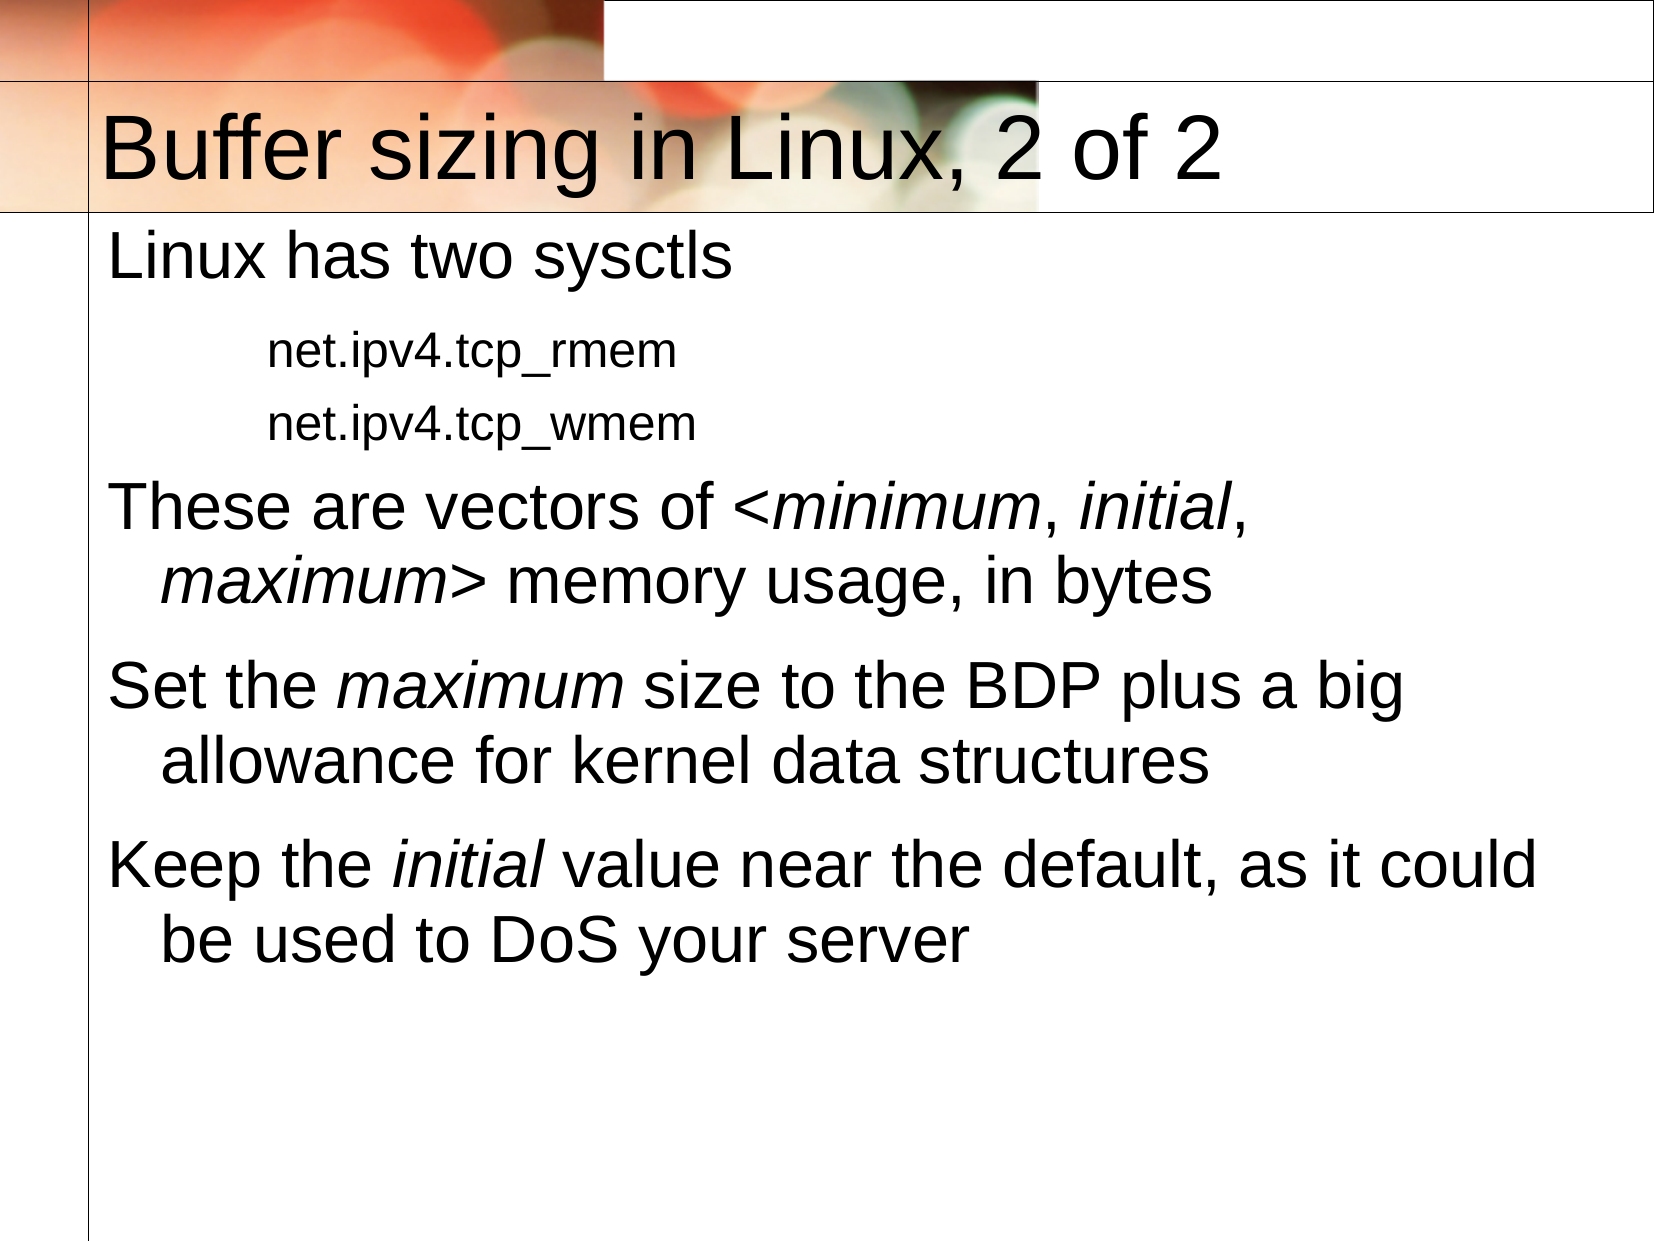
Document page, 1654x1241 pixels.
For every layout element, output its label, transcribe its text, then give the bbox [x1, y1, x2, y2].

list Linux has two sysctls net.ipv4.tcp_rmem net.ipv4.tcp_wmem These are vectors of <minimum, initial, maximum> memory usage, in bytes Set the maximum size to the BDP plus a big allowance for kernel data structures Keep the initial value near the default, as it could be used to DoS your server [89, 217, 1578, 1226]
picture [89, 82, 1039, 212]
picture [0, 82, 88, 212]
picture [89, 0, 1039, 81]
picture [0, 0, 88, 81]
title Buffer sizing in Linux, 2 of 2 [100, 95, 1571, 200]
